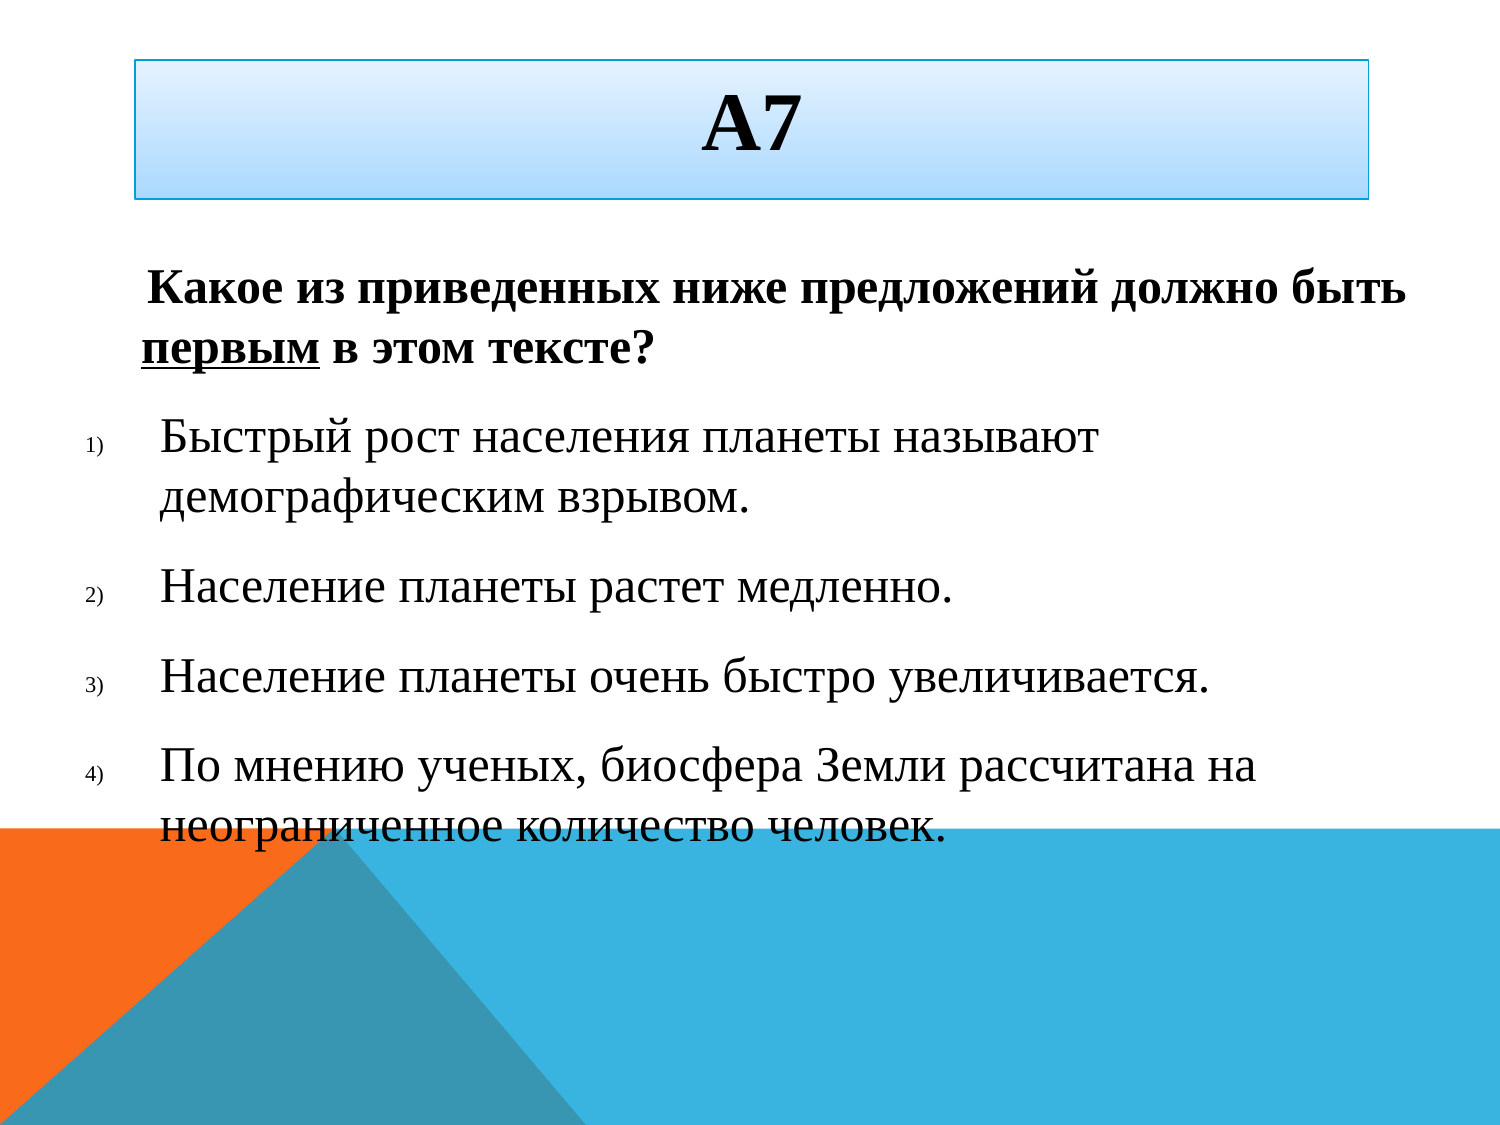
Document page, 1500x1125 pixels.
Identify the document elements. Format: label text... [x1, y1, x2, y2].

list Какое из приведенных ниже предложений должно быть первым в этом тексте? Быстрый рост населения планеты называют демографическим взрывом. Население планеты растет медленно. Население планеты очень быстро увеличивается. По мнению ученых, биосфера Земли рассчитана на неограниченное количество человек. [70, 246, 1442, 768]
title А7 [135, 60, 1369, 200]
